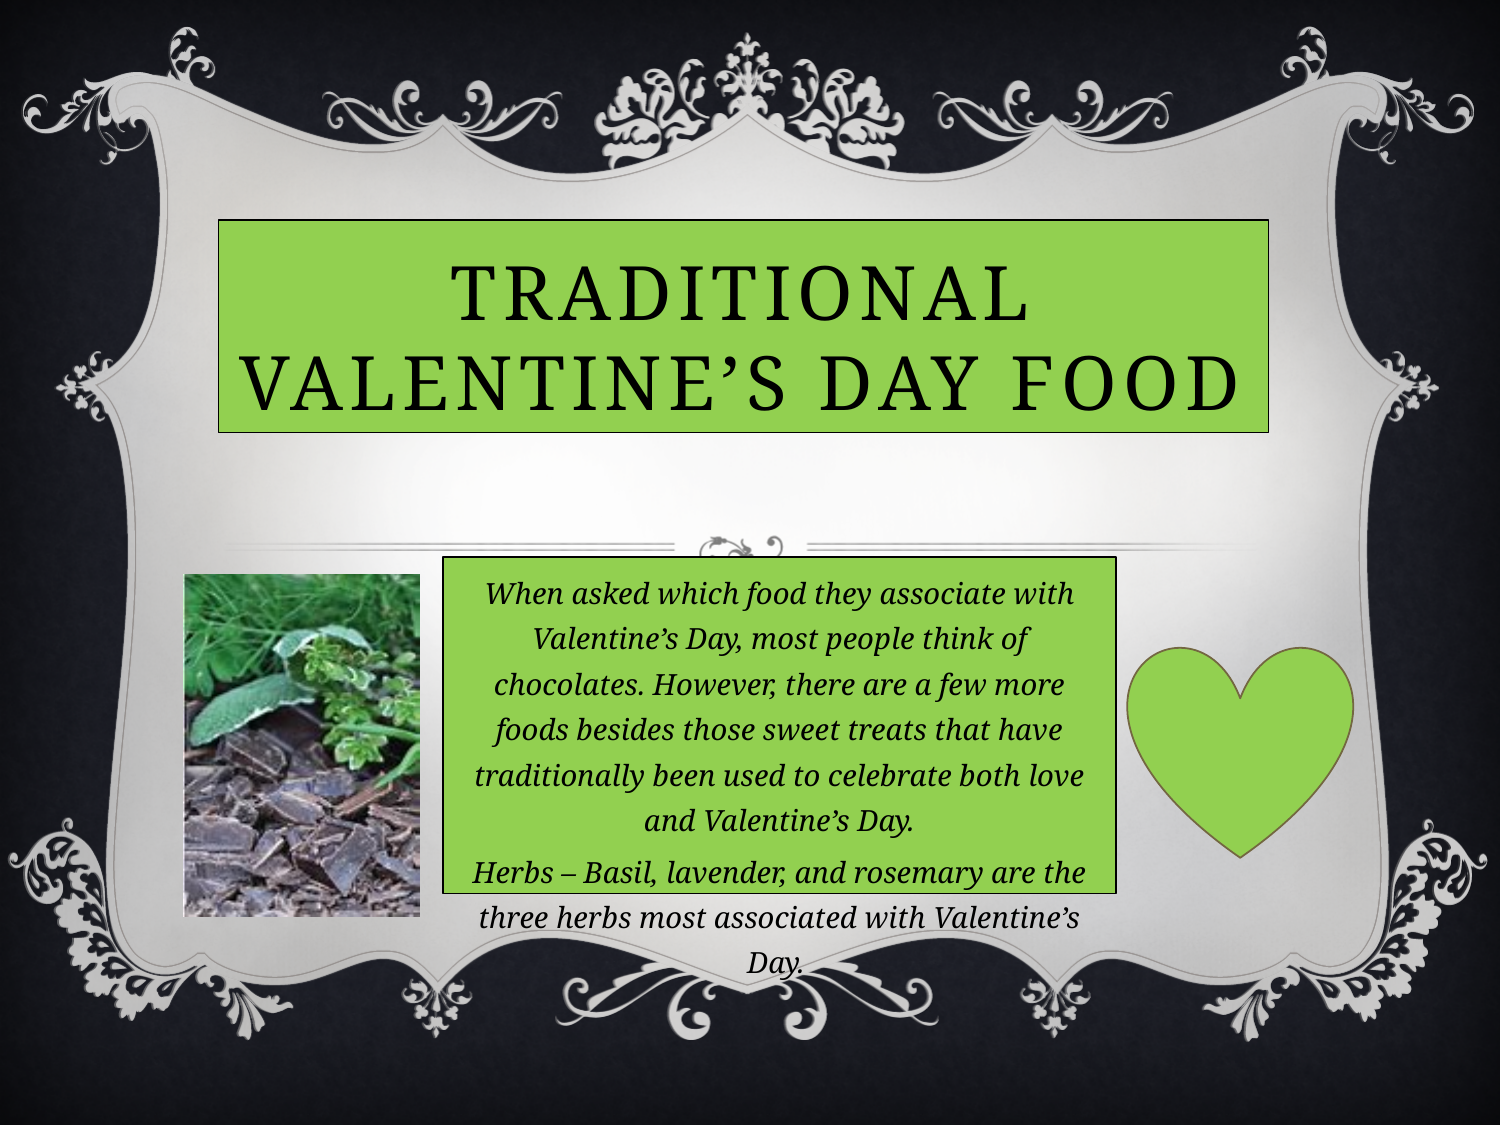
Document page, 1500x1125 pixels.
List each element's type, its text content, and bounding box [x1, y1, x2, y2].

title Traditional valentine’s day food [218, 219, 1269, 433]
subtitle When asked which food they associate with Valentine’s Day, most people think of chocolates. However, there are a few more foods besides those sweet treats that have traditionally been used to celebrate both love and Valentine’s Day. Herbs – Basil, lavender, and rosemary are the three herbs most associated with Valentine’s Day. [442, 557, 1117, 894]
text_box [1127, 647, 1354, 858]
picture [183, 574, 420, 917]
